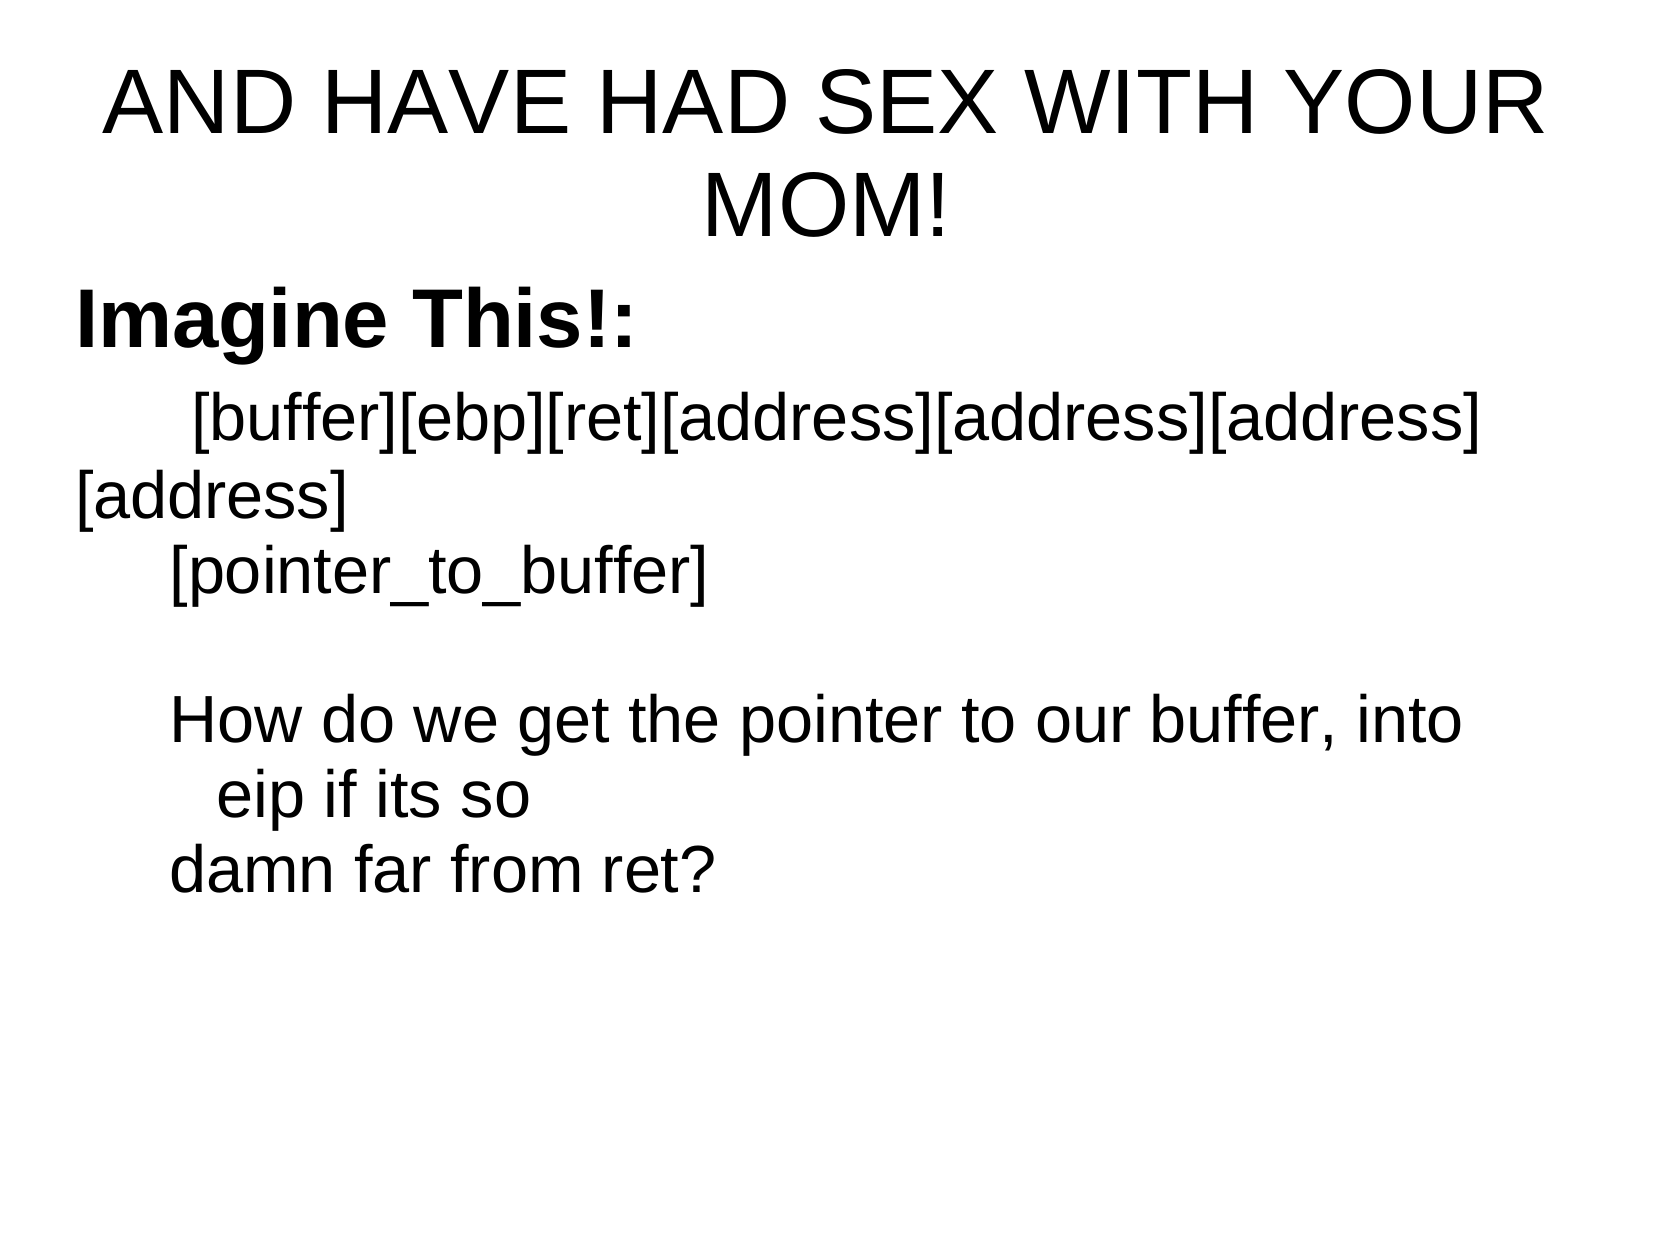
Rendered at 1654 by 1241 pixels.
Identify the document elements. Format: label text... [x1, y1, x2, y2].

title AND HAVE HAD SEX WITH YOUR MOM! [82, 49, 1571, 257]
text_box Imagine This!: [buffer][ebp][ret][address][address][address][address] [pointer_to_buffer] How do we get the pointer to our buffer, into eip if its so damn far from ret? [75, 187, 1564, 992]
